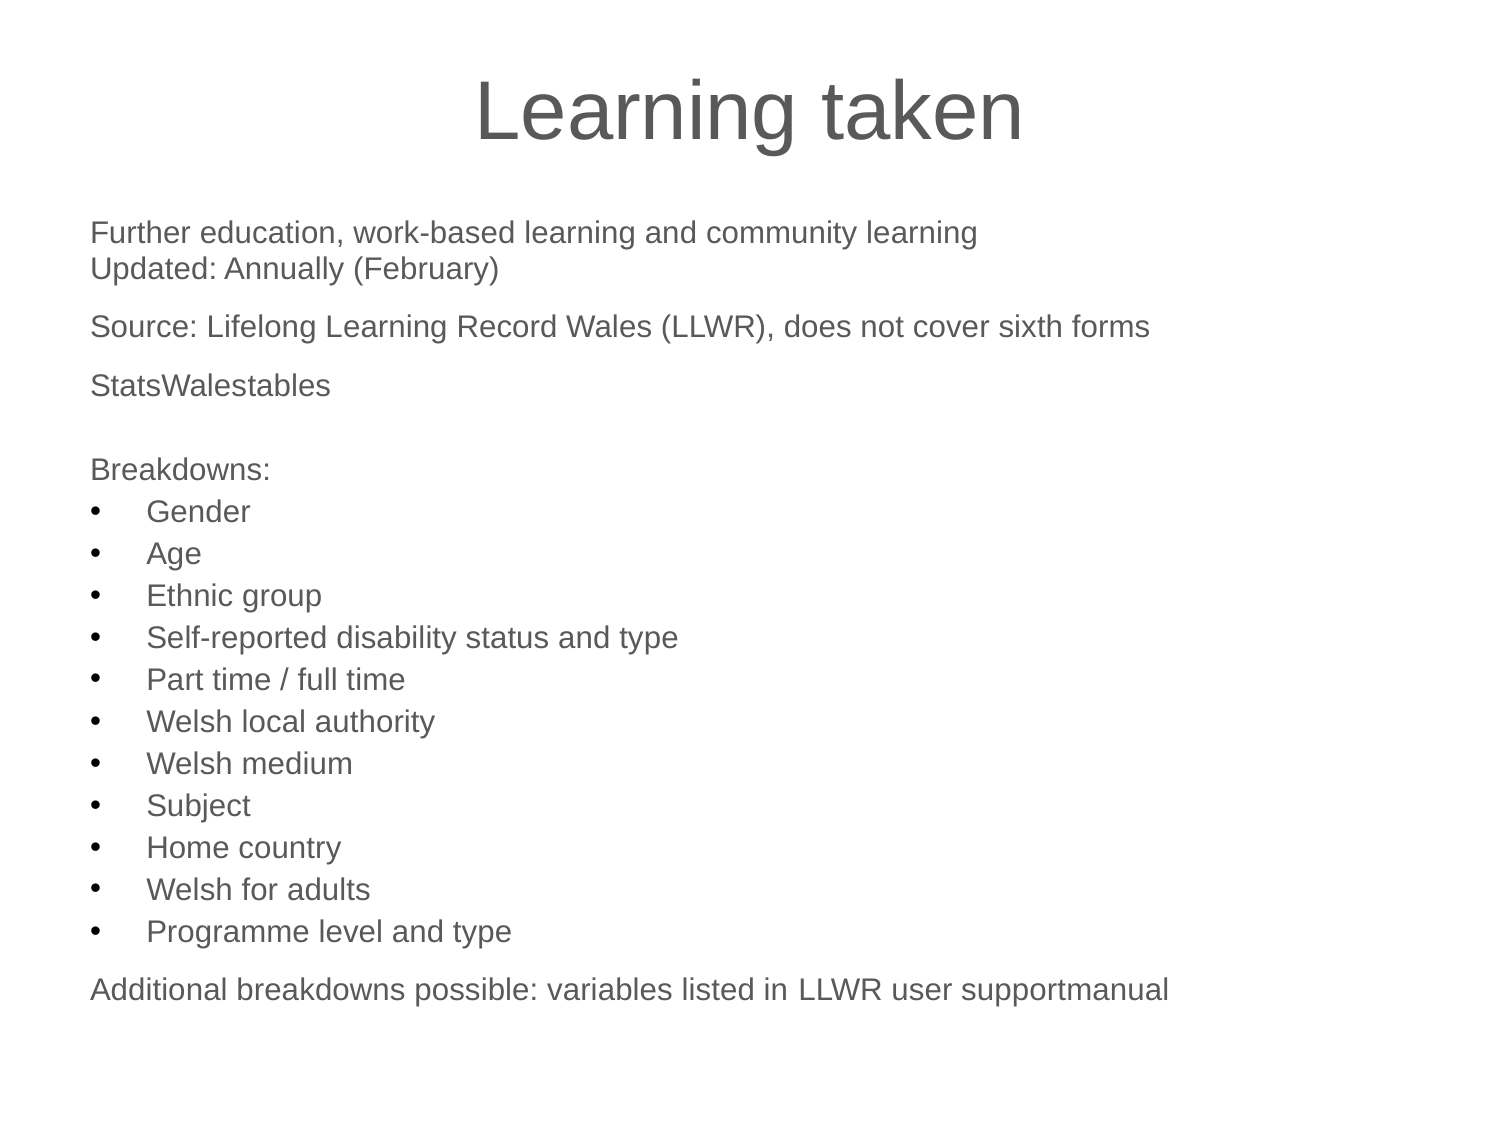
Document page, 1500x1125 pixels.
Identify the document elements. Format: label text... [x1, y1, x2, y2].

title Learning taken [75, 45, 1426, 167]
list Further education, work-based learning and community learning Updated: Annually (February) Source: Lifelong Learning Record Wales (LLWR), does not cover sixth forms StatsWales tables Breakdowns: Gender Age Ethnic group Self-reported disability status and type Part time / full time Welsh local authority Welsh medium Subject Home country Welsh for adults Programme level and type Additional breakdowns possible: variables listed in LLWR user support manual [75, 208, 1477, 1080]
